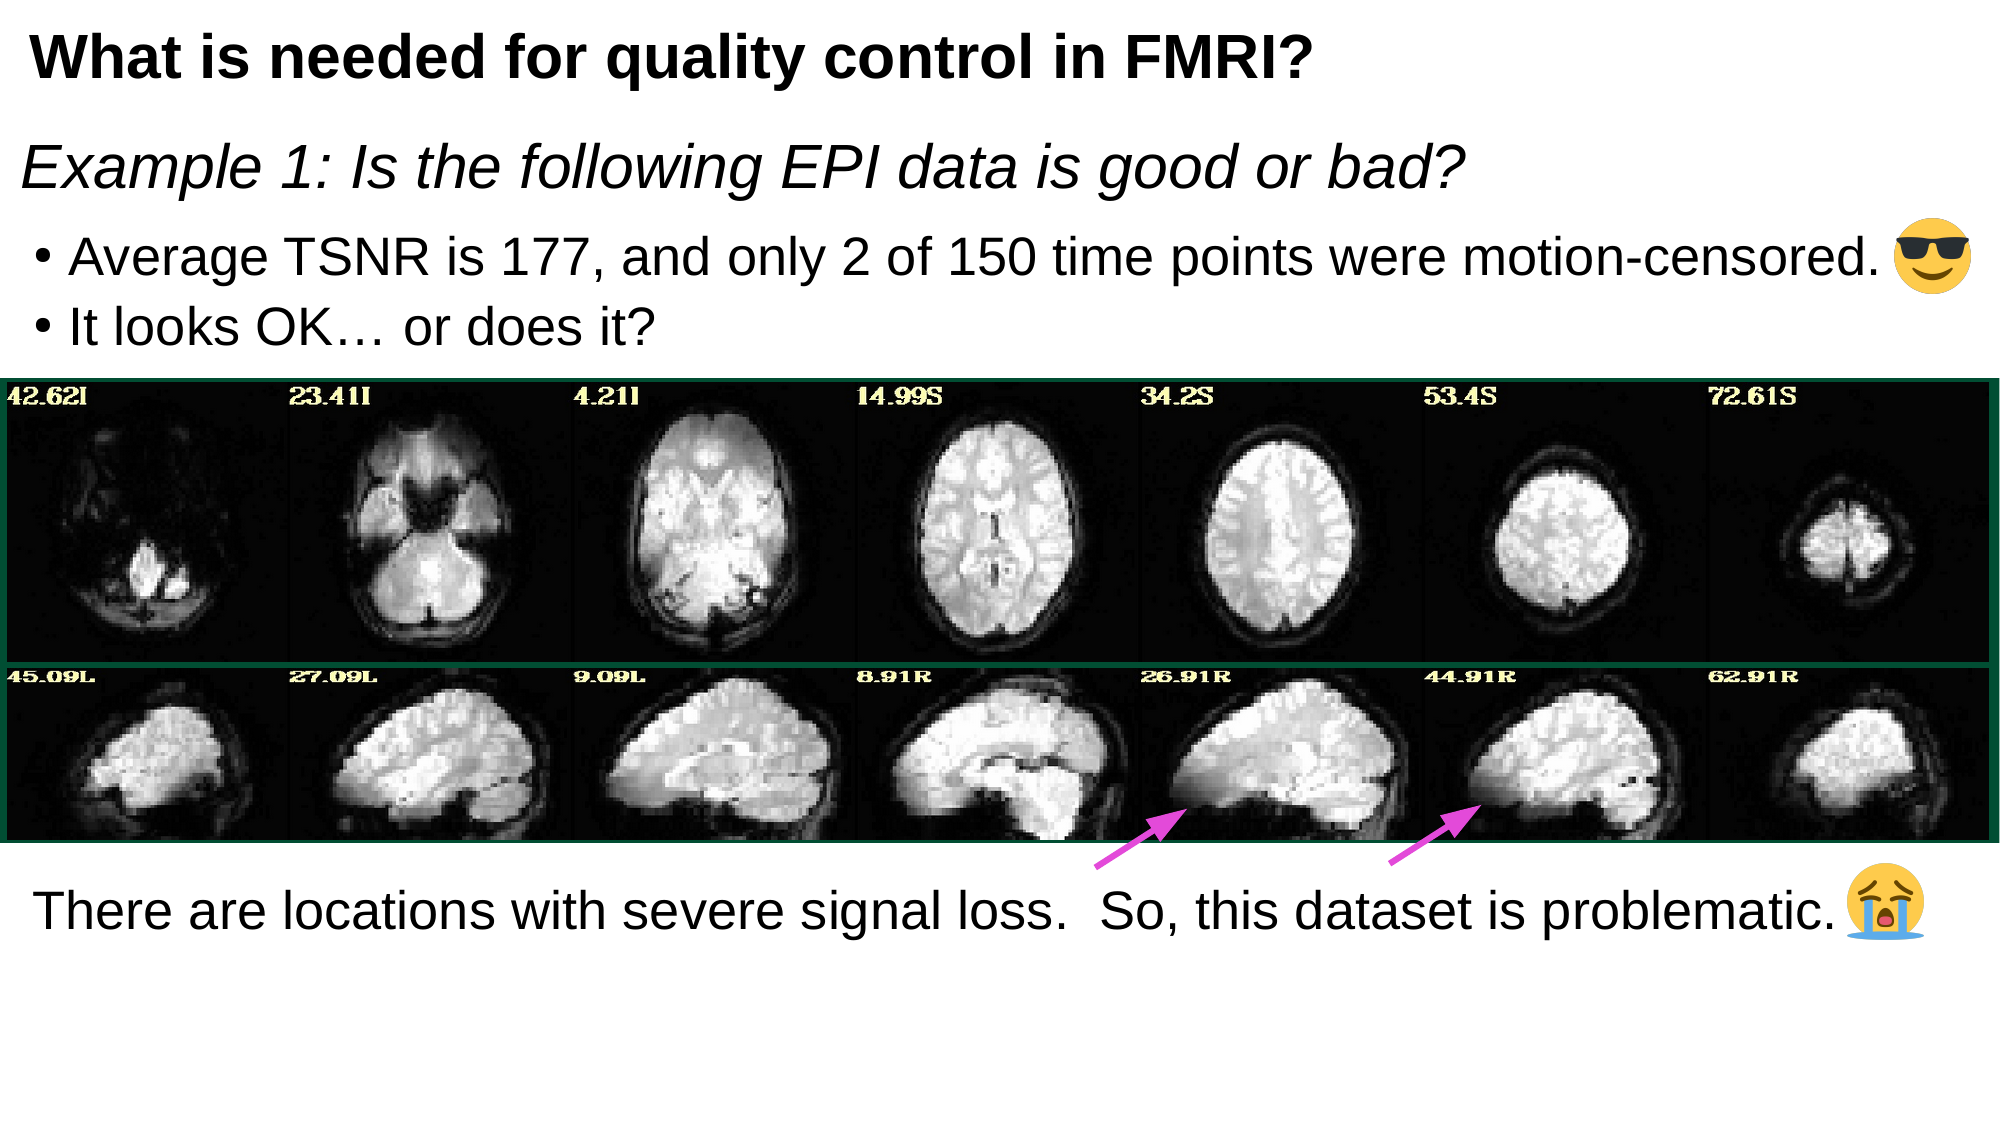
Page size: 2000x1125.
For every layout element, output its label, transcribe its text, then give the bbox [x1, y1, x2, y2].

picture [1845, 861, 1926, 942]
text_box What is needed for quality control in FMRI? [14, 15, 1344, 100]
text_box There are locations with severe signal loss. So, this dataset is problematic. [17, 872, 2000, 1070]
picture [1892, 216, 1973, 296]
text_box Example 1: Is the following EPI data is good or bad? [6, 124, 1484, 210]
picture [0, 378, 2000, 843]
picture [1142, 834, 1160, 843]
text_box Average TSNR is 177, and only 2 of 150 time points were motion-censored. It looks OK… or does it? [18, 210, 1934, 365]
